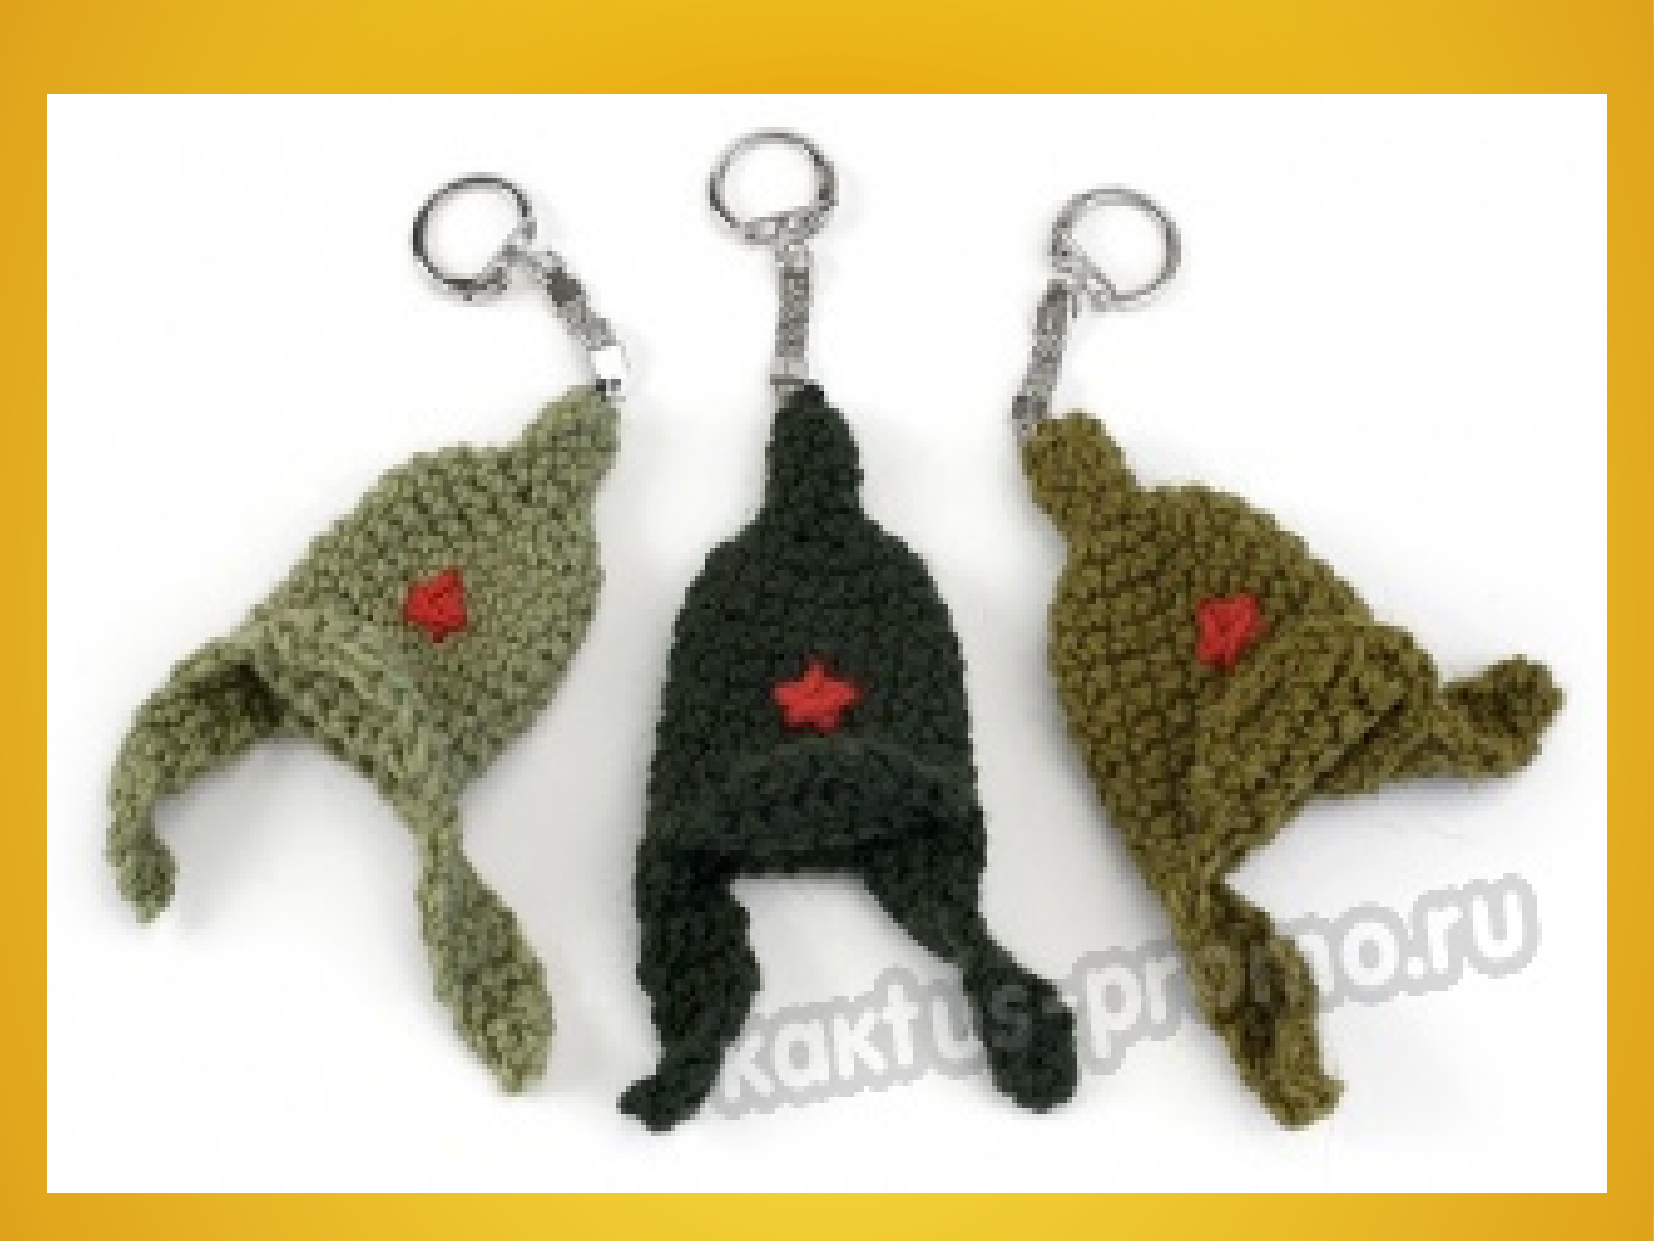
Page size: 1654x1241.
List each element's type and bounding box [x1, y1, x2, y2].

picture [47, 94, 1607, 1193]
